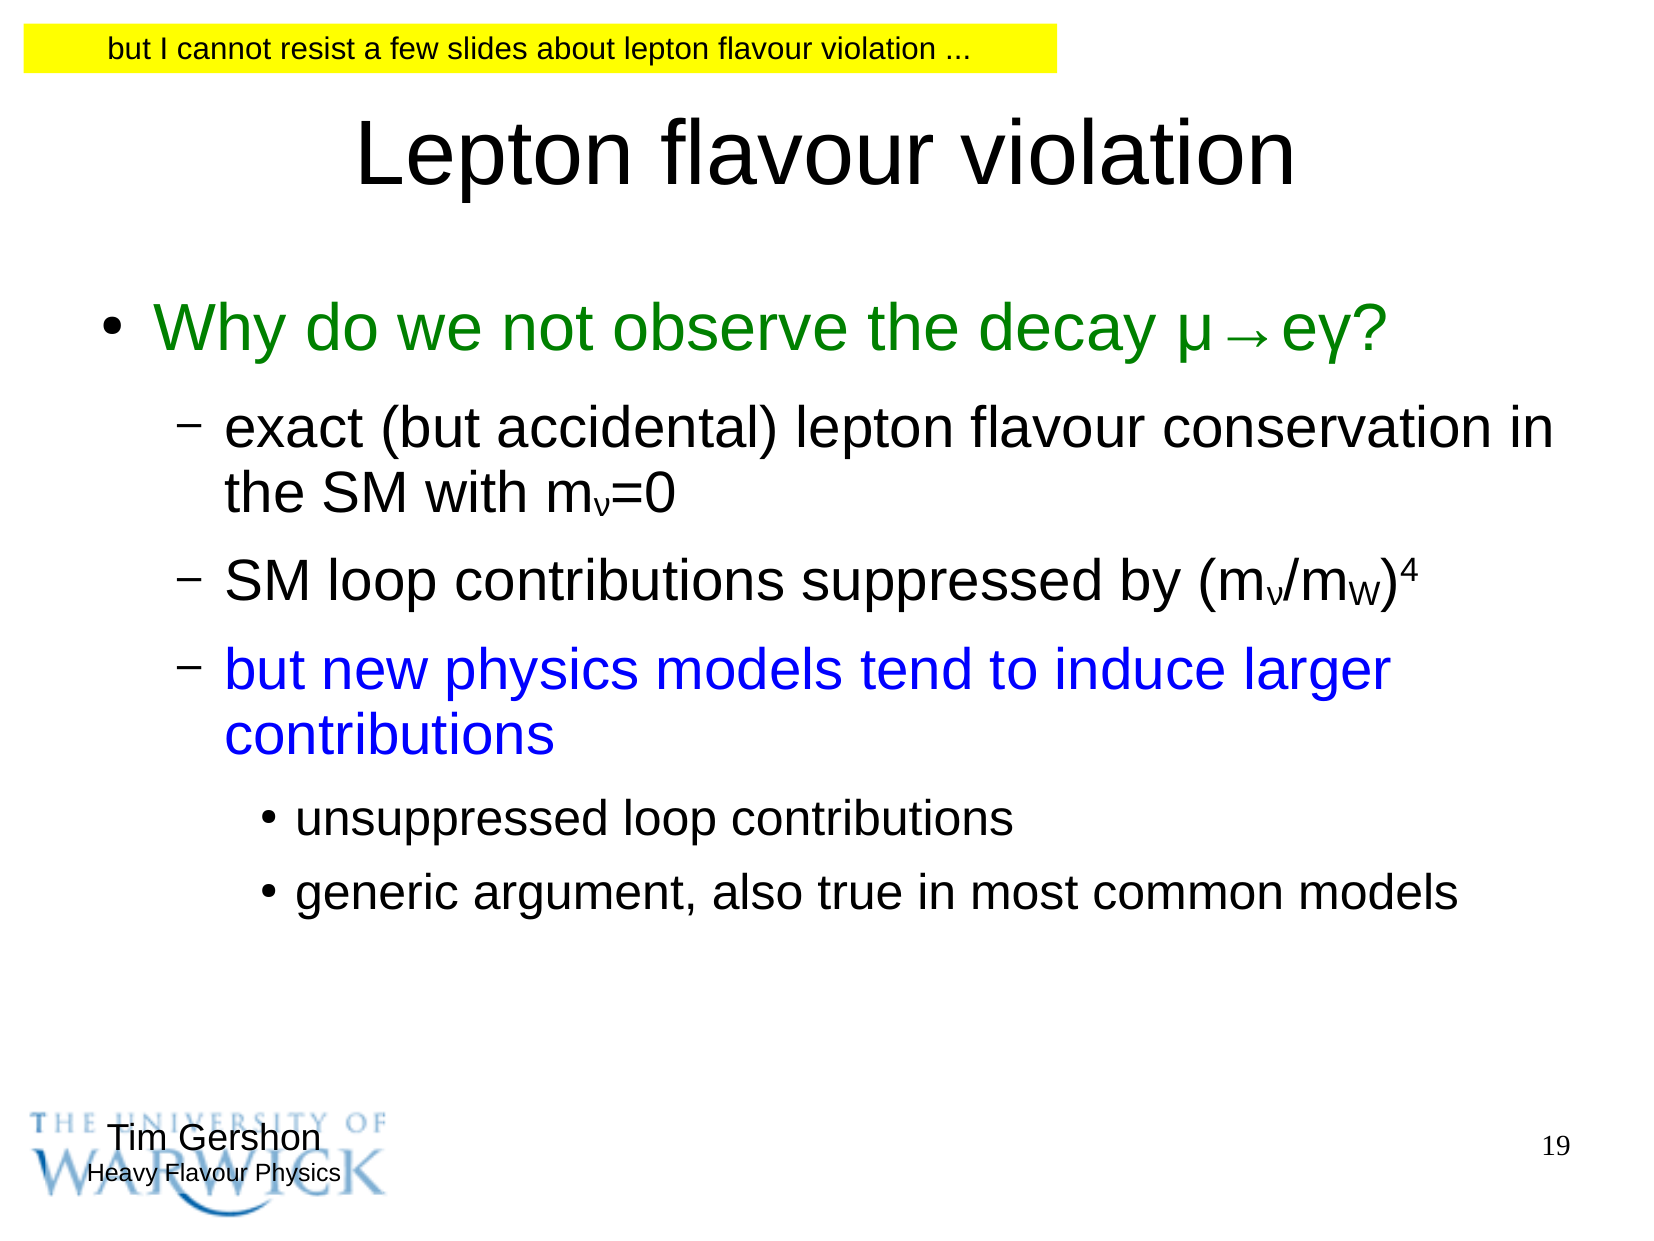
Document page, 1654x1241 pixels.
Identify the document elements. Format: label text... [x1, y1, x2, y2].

text_box but I cannot resist a few slides about lepton flavour violation ... [23, 23, 1058, 74]
list Why do we not observe the decay μ→eγ? exact (but accidental) lepton flavour conservation in the SM with mν=0 SM loop contributions suppressed by (mν/mW)4 but new physics models tend to induce larger contributions unsuppressed loop contributions generic argument, also true in most common models [82, 290, 1571, 1094]
title Lepton flavour violation [82, 49, 1571, 257]
text_box Tim Gershon Heavy Flavour Physics [45, 1108, 383, 1194]
picture [19, 1106, 406, 1232]
